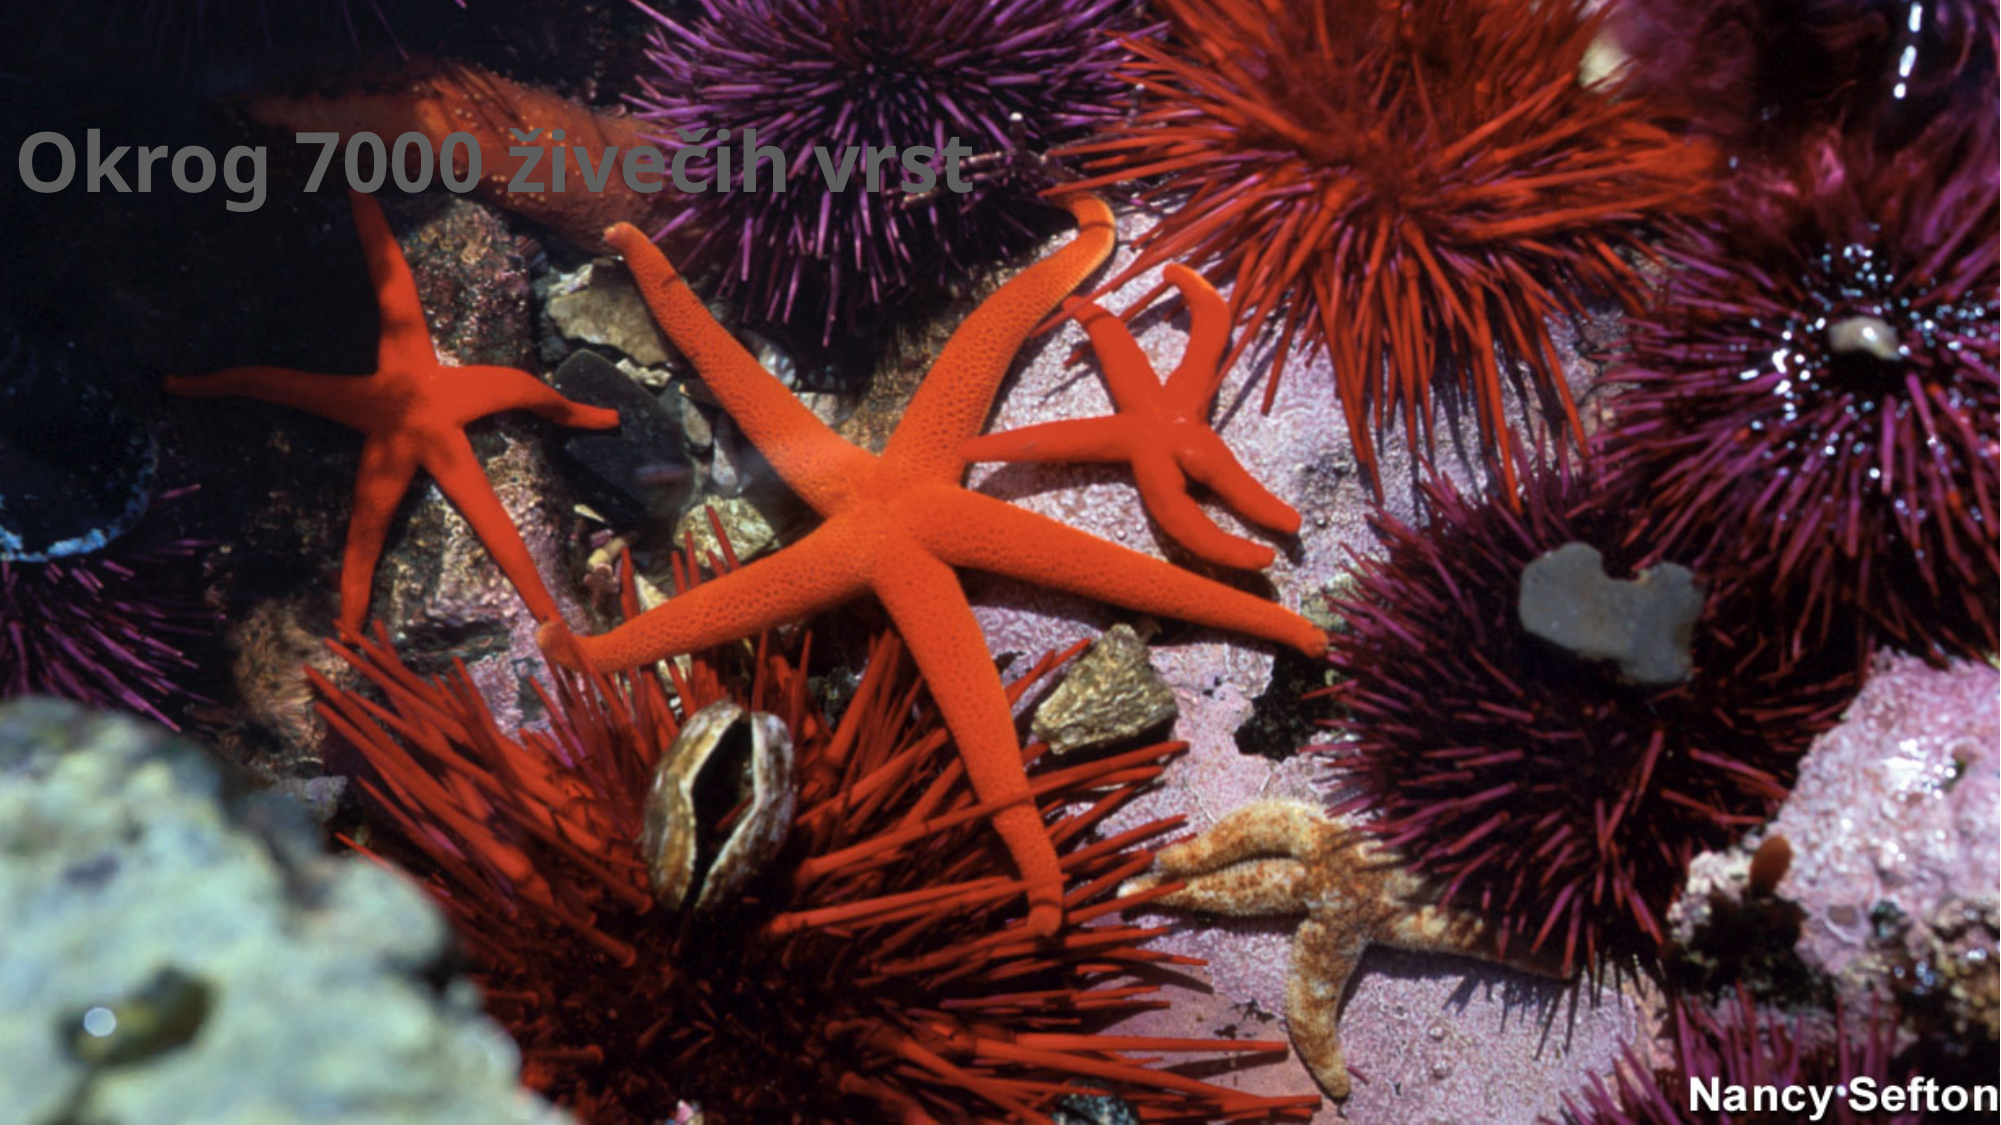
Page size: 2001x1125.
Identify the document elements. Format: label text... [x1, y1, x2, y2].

text_box Okrog 7000 živečih vrst [0, 101, 1024, 217]
picture [0, 0, 2000, 1125]
